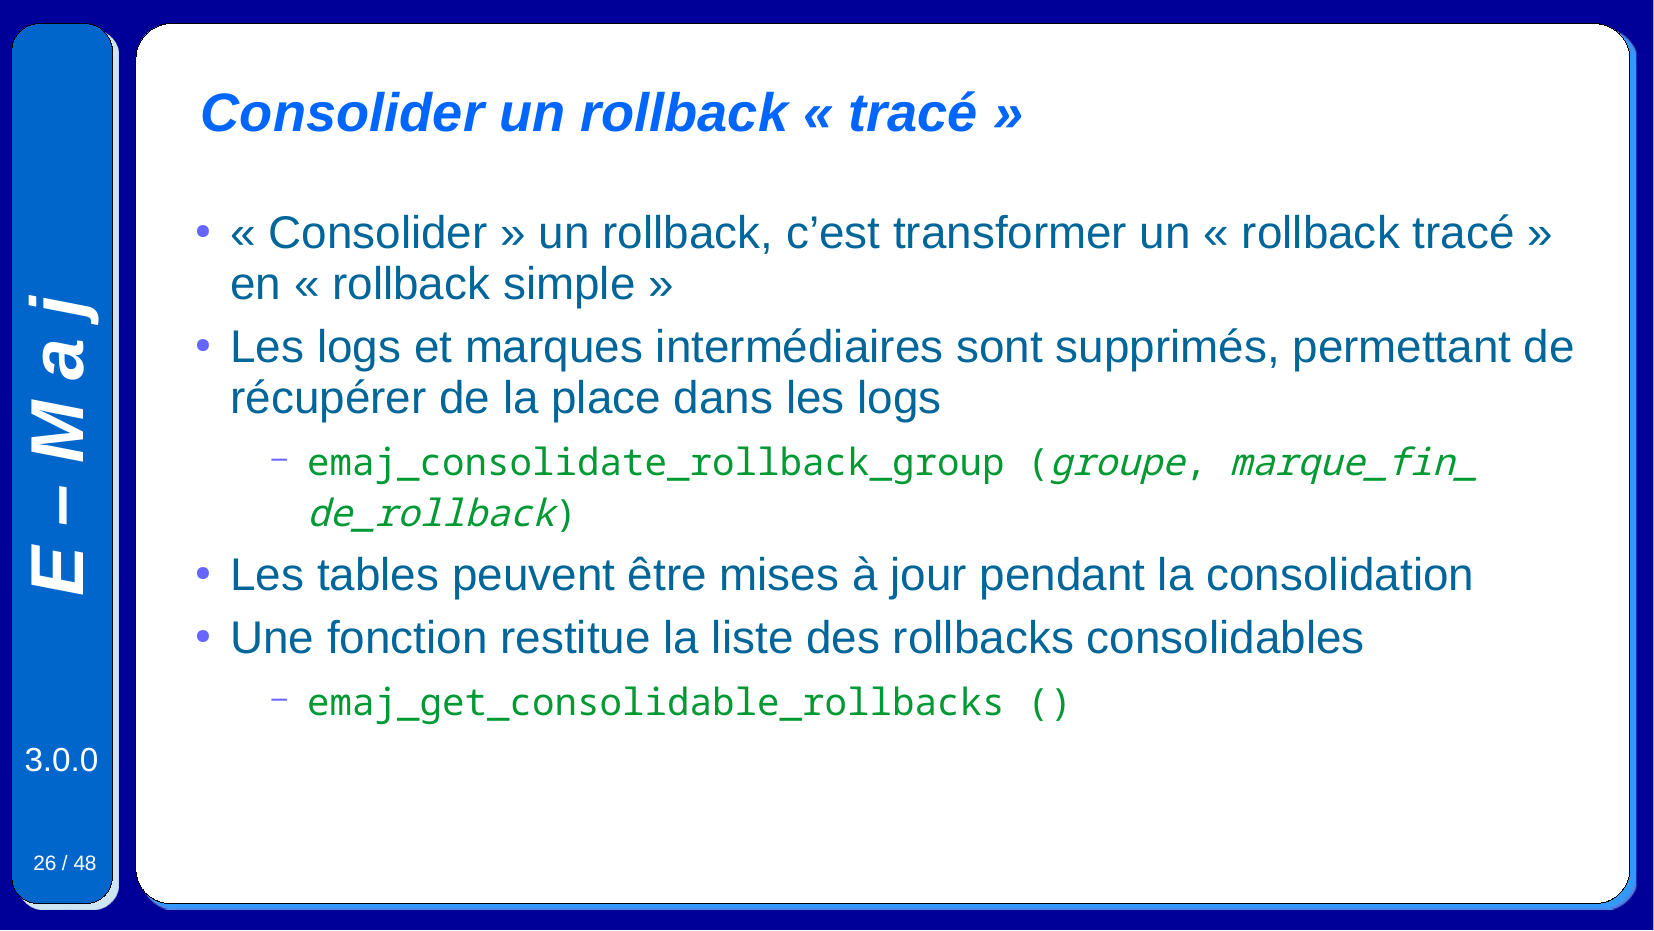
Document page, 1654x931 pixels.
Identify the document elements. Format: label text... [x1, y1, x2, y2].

list « Consolider » un rollback, c’est transformer un « rollback tracé » en « rollback simple » Les logs et marques intermédiaires sont supprimés, permettant de récupérer de la place dans les logs emaj_consolidate_rollback_group (groupe, marque_fin_ de_rollback) Les tables peuvent être mises à jour pendant la consolidation Une fonction restitue la liste des rollbacks consolidables emaj_get_consolidable_rollbacks () [177, 206, 1587, 827]
title Consolider un rollback « tracé » [200, 34, 1575, 191]
